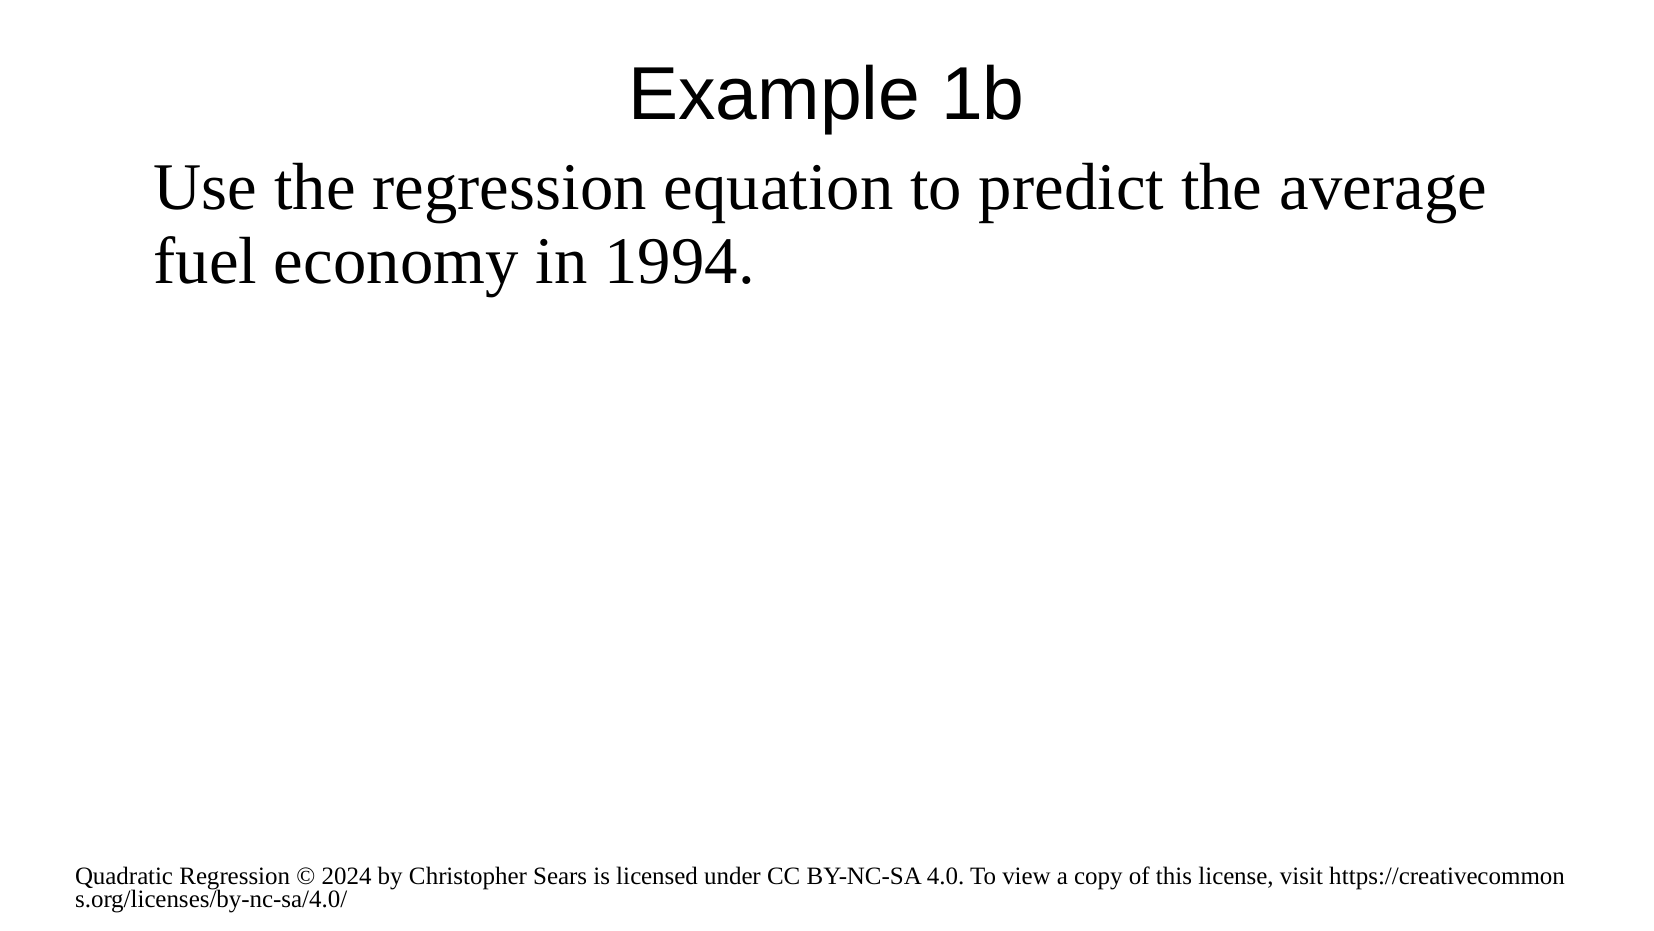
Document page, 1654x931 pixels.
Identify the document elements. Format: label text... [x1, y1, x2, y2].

list Use the regression equation to predict the average fuel economy in 1994. [82, 150, 1571, 826]
title Example 1b [82, 37, 1571, 150]
